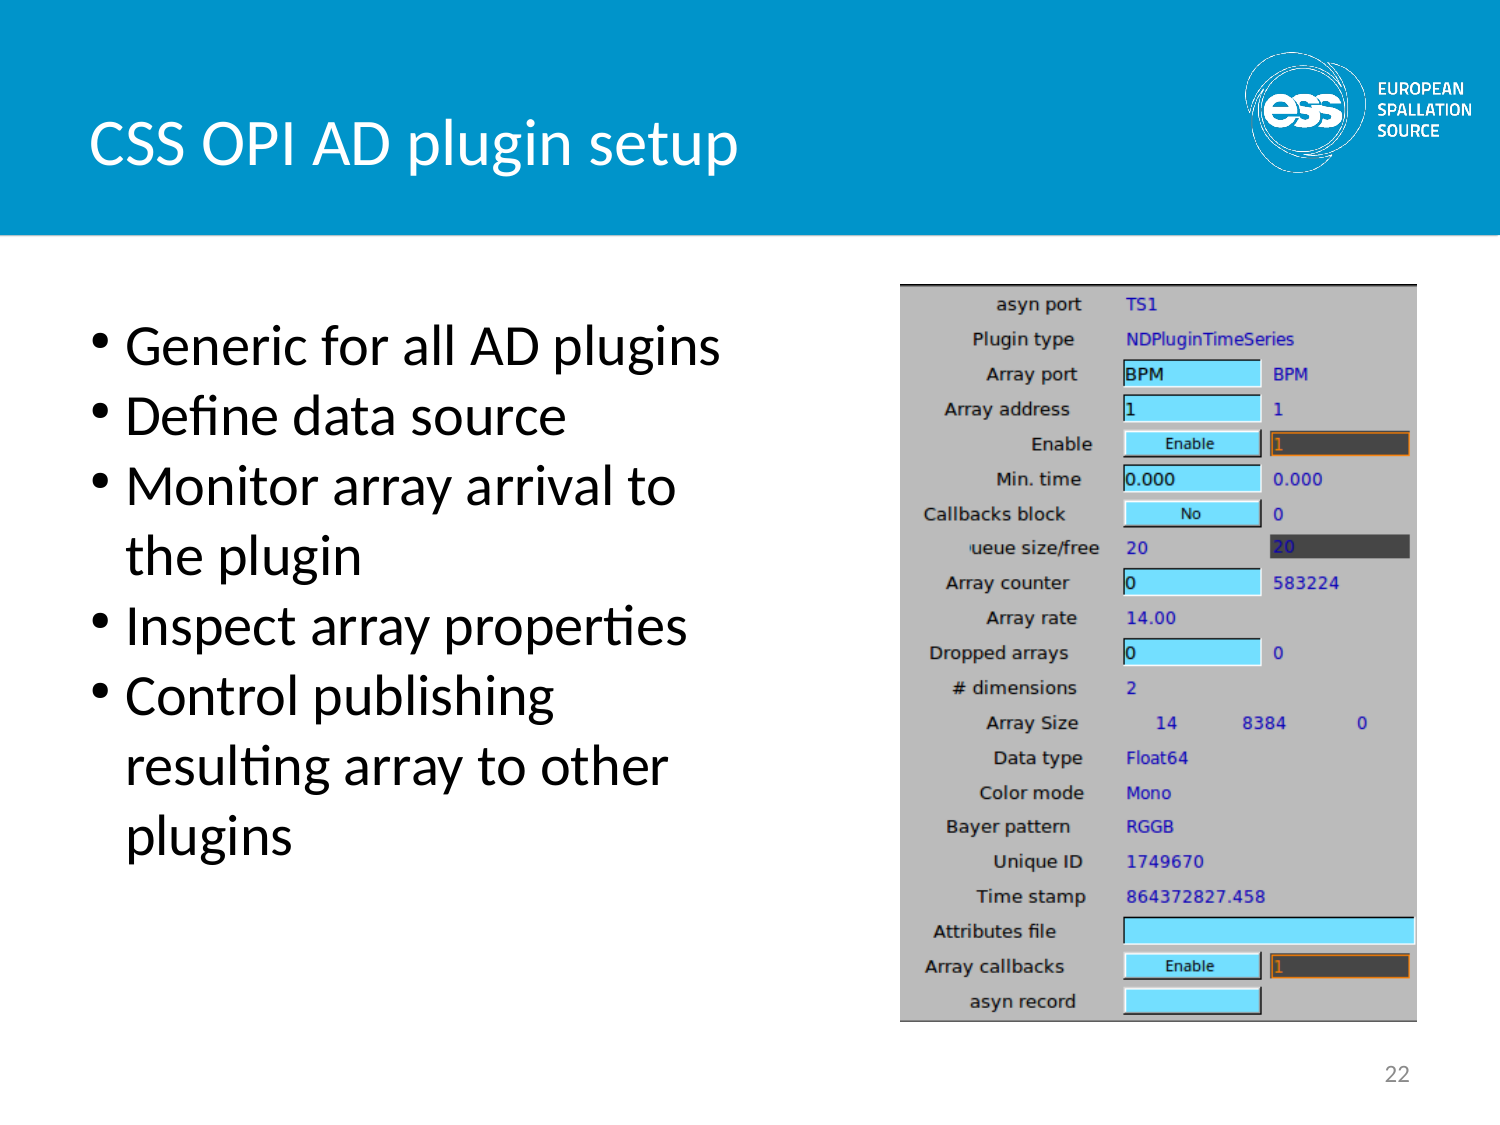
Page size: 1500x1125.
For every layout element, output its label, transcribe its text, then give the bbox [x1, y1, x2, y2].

picture [1454, 83, 1458, 94]
picture [1443, 86, 1450, 93]
text_box Generic for all AD plugins Define data source Monitor array arrival to the plugin Inspect array properties Control publishing resulting array to other plugins [75, 254, 751, 1096]
picture [1409, 104, 1415, 115]
picture [1400, 83, 1407, 94]
picture [1436, 104, 1444, 115]
picture [1418, 104, 1423, 115]
picture [1264, 94, 1342, 127]
picture [1422, 125, 1428, 134]
picture [900, 284, 1417, 1022]
text_box <number> [1074, 1042, 1425, 1103]
picture [1423, 83, 1430, 94]
picture [1432, 125, 1438, 136]
picture [1379, 83, 1385, 94]
picture [1389, 104, 1393, 115]
picture [1398, 109, 1406, 115]
text_box CSS OPI AD plugin setup [75, 45, 1246, 233]
